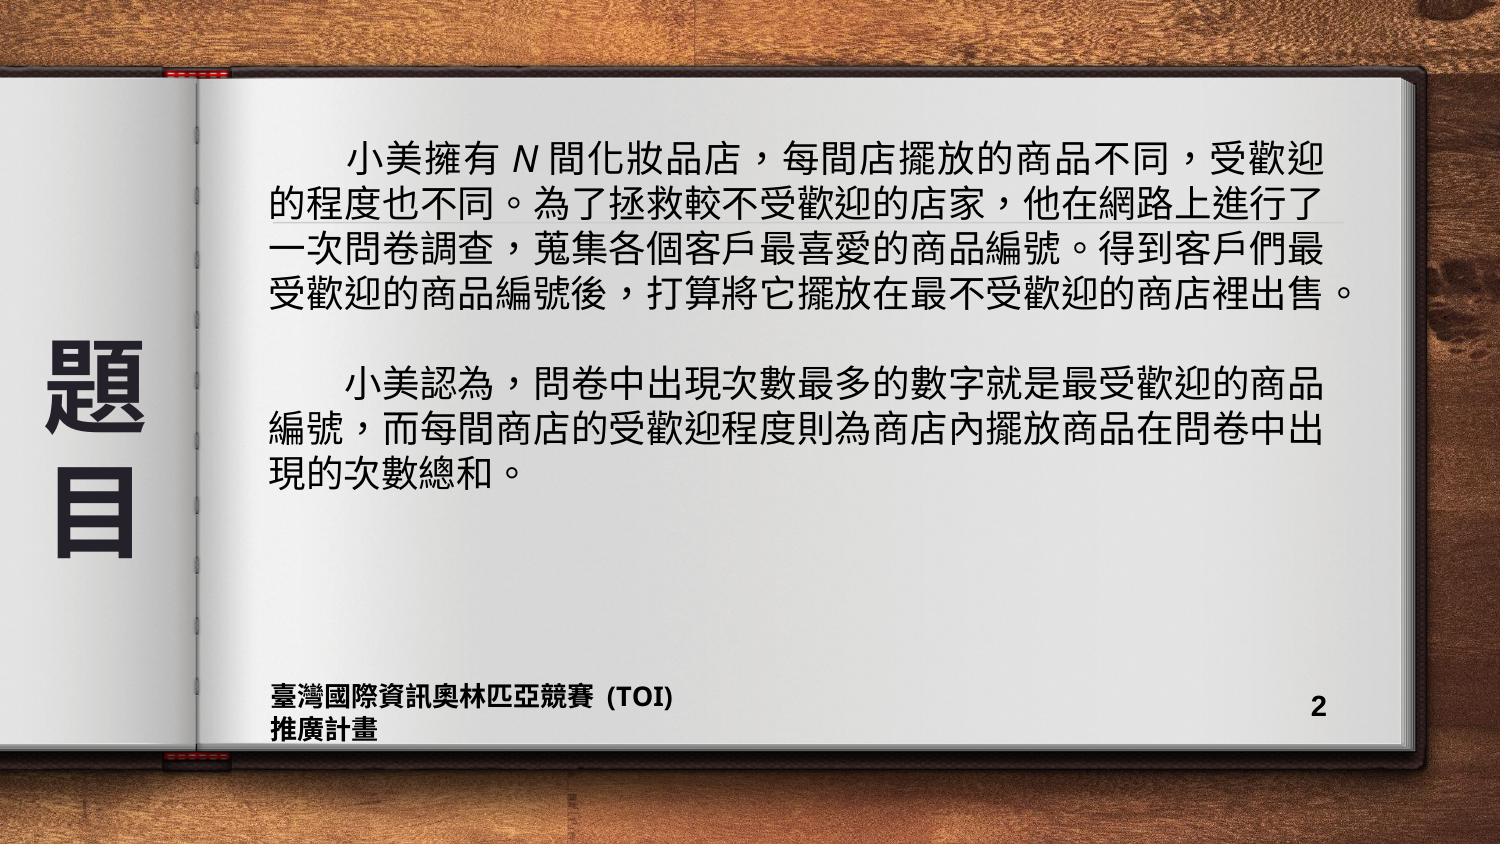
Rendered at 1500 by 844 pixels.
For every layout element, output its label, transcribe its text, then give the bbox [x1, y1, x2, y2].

text_box 小美擁有N間化妝品店，每間店擺放的商品不同，受歡迎的程度也不同。為了拯救較不受歡迎的店家，他在網路上進行了一次問卷調查，蒐集各個客戶最喜愛的商品編號。得到客戶們最受歡迎的商品編號後，打算將它擺放在最不受歡迎的商店裡出售。 小美認為，問卷中出現次數最多的數字就是最受歡迎的商品編號，而每間商店的受歡迎程度則為商店內擺放商品在問卷中出現的次數總和。 [254, 128, 1341, 672]
text_box 2 [1295, 672, 1386, 737]
text_box 題 目 [28, 306, 210, 552]
